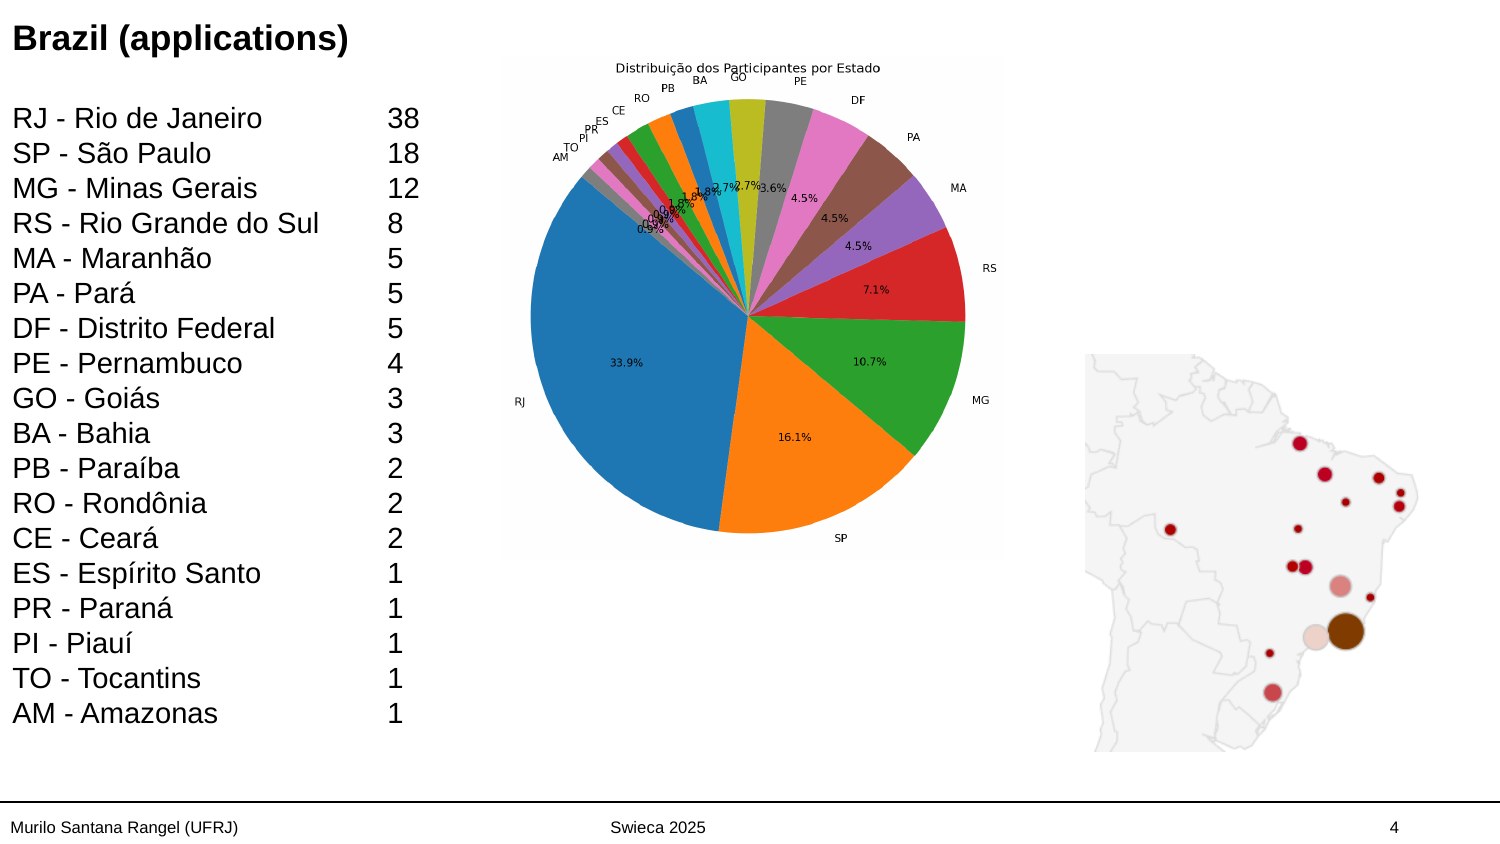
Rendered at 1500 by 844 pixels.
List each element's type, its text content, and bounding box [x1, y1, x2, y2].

picture [1085, 354, 1477, 752]
picture [501, 55, 1004, 562]
text_box Brazil (applications) RJ - Rio de Janeiro 38 SP - São Paulo 18 MG - Minas Gerais 12 RS - Rio Grande do Sul 8 MA - Maranhão 5 PA - Pará 5 DF - Distrito Federal 5 PE - Pernambuco 4 GO - Goiás 3 BA - Bahia 3 PB - Paraíba 2 RO - Rondônia 2 CE - Ceará 2 ES - Espírito Santo 1 PR - Paraná 1 PI - Piauí 1 TO - Tocantins 1 AM - Amazonas 1 [0, 8, 1500, 150]
